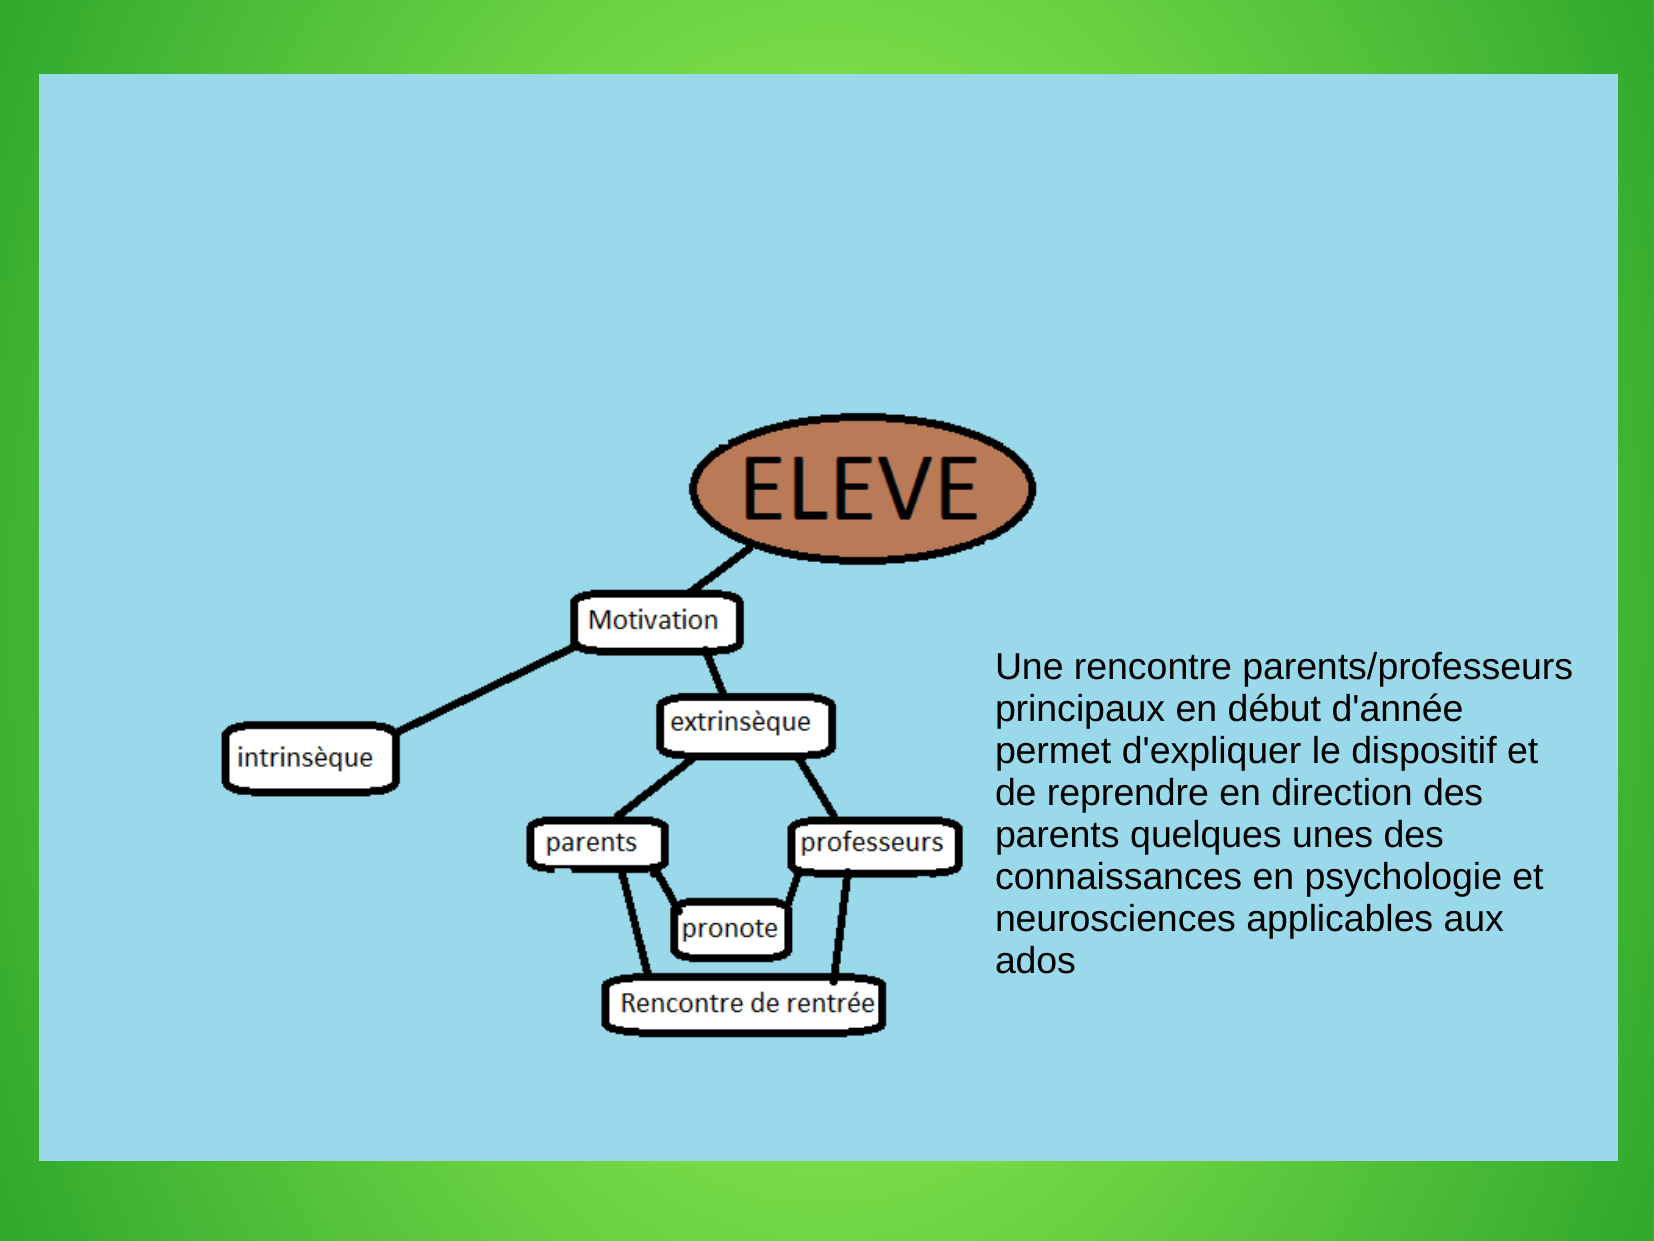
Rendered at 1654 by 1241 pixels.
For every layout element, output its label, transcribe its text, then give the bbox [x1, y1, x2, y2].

picture [39, 74, 1618, 1161]
text_box Une rencontre parents/professeurs principaux en début d'année permet d'expliquer le dispositif et de reprendre en direction des parents quelques unes des connaissances en psychologie et neurosciences applicables aux ados [980, 637, 1595, 989]
